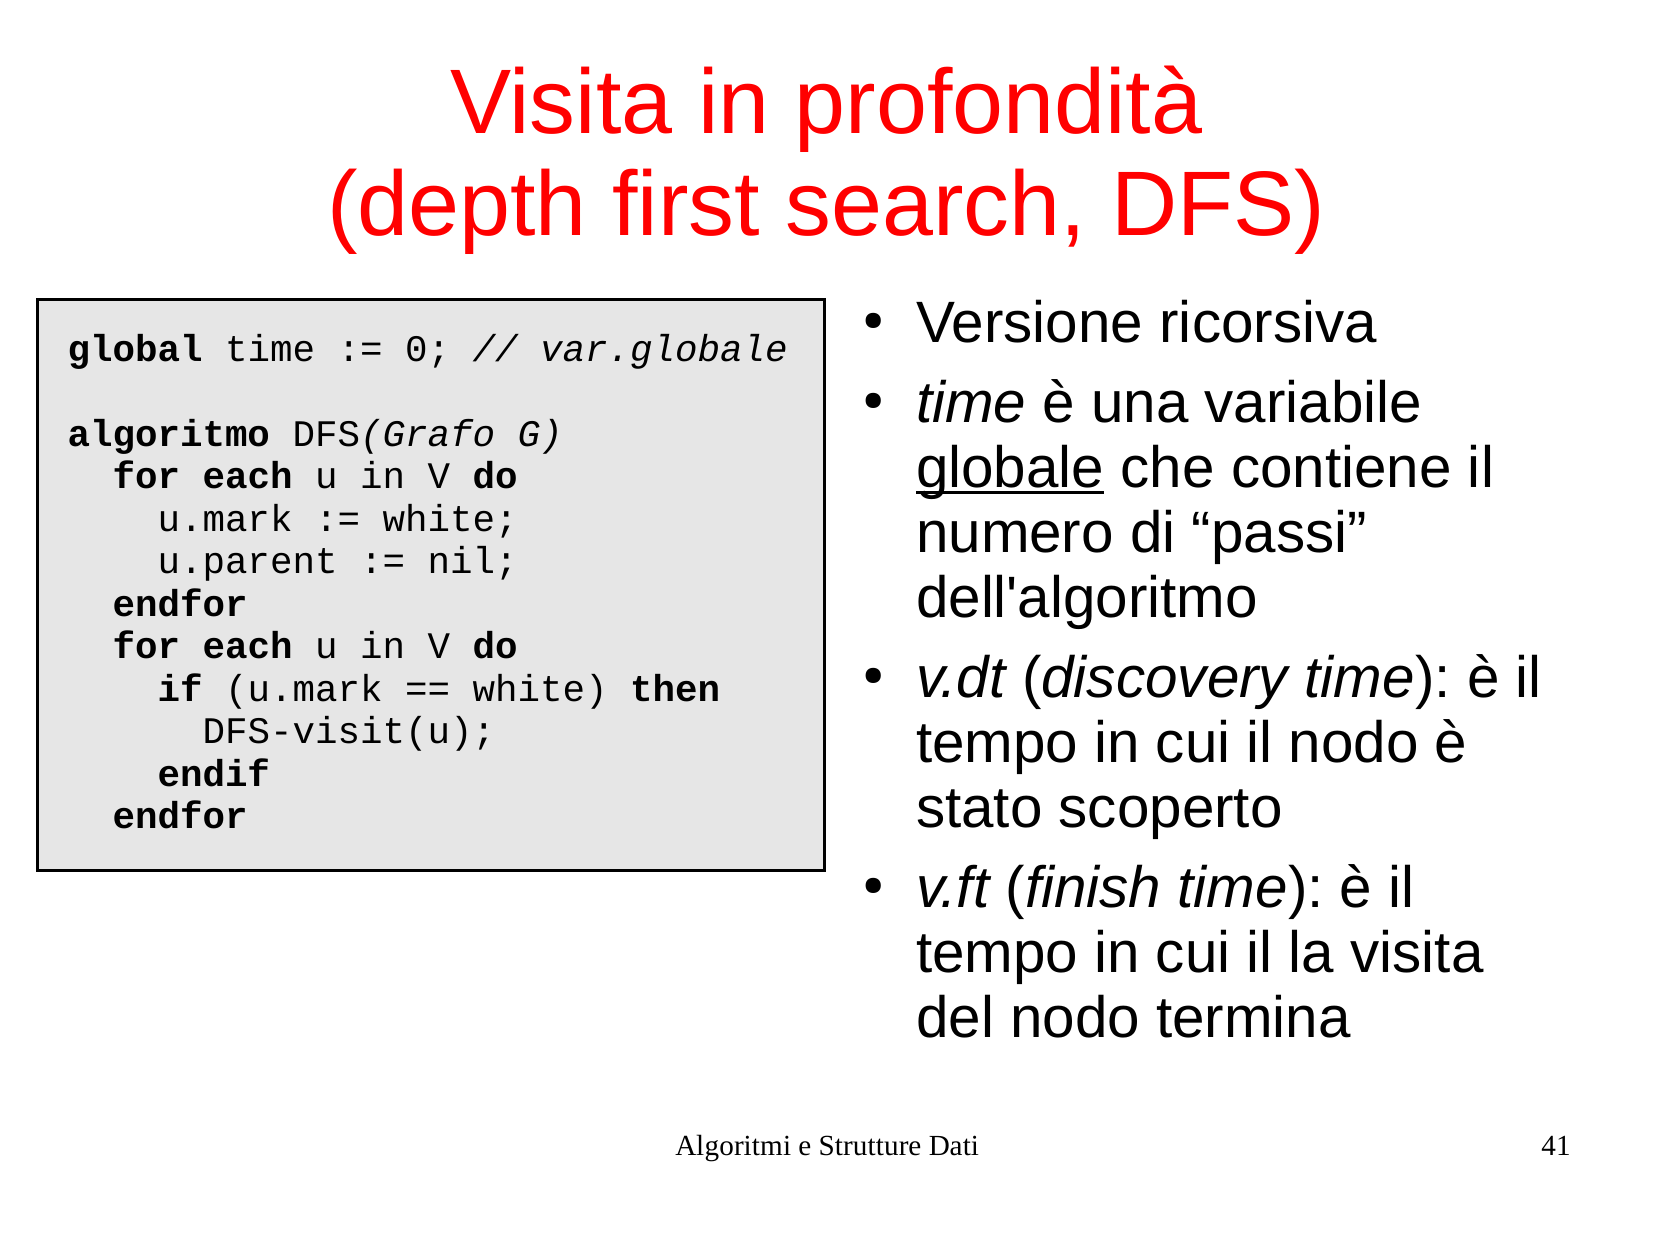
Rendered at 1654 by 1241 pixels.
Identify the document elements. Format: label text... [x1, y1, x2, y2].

list Versione ricorsiva time è una variabile globale che contiene il numero di “passi” dell'algoritmo v.dt (discovery time): è il tempo in cui il nodo è stato scoperto v.ft (finish time): è il tempo in cui il la visita del nodo termina [845, 290, 1572, 1094]
text_box global time := 0; // var.globale algoritmo DFS(Grafo G) for each u in V do u.mark := white; u.parent := nil; endfor for each u in V do if (u.mark == white) then DFS-visit(u); endif endfor [37, 299, 825, 871]
title Visita in profondità (depth first search, DFS) [82, 49, 1571, 257]
